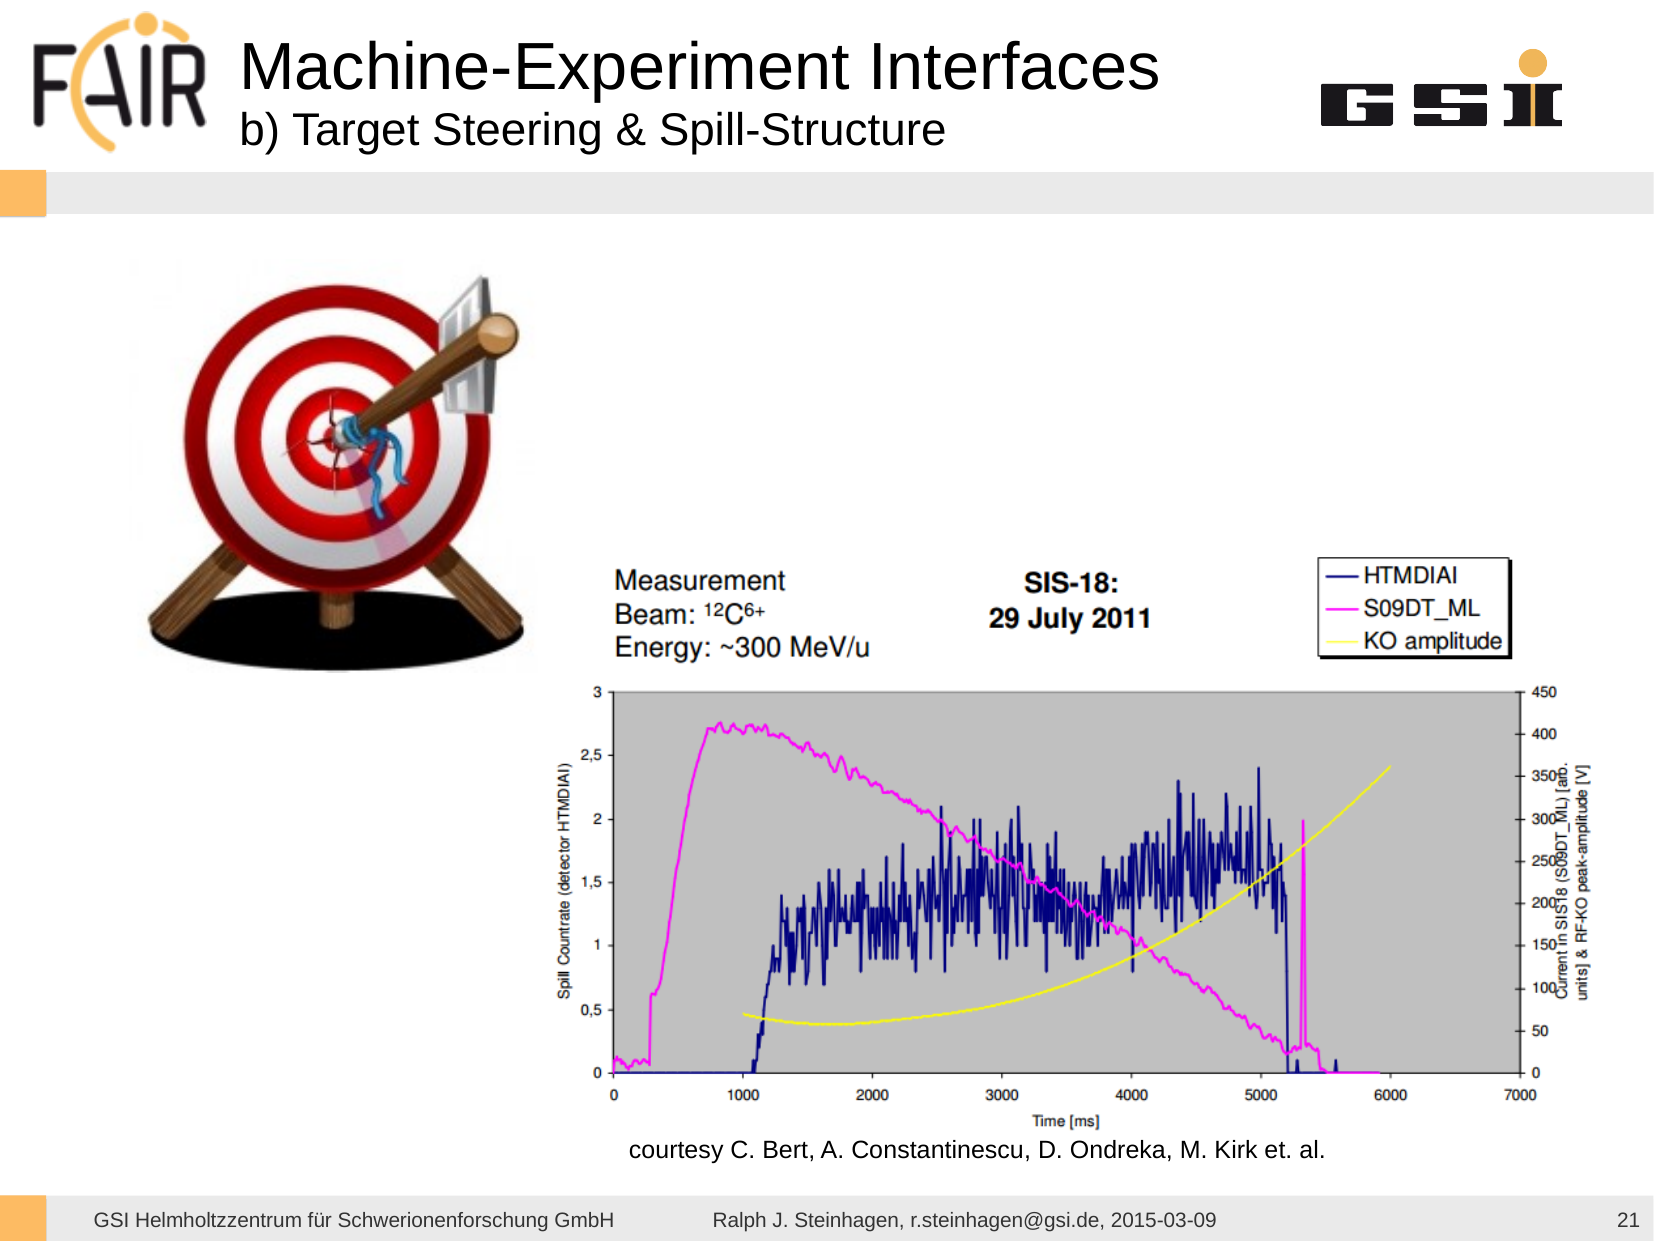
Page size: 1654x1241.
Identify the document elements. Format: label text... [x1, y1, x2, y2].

picture [33, 10, 207, 155]
title Machine-Experiment Interfaces b) Target Steering & Spill-Structure [239, 23, 1223, 162]
picture [1319, 46, 1564, 129]
picture [129, 259, 538, 673]
text_box courtesy C. Bert, A. Constantinescu, D. Ondreka, M. Kirk et. al. [614, 1127, 1486, 1176]
picture [549, 556, 1613, 1146]
